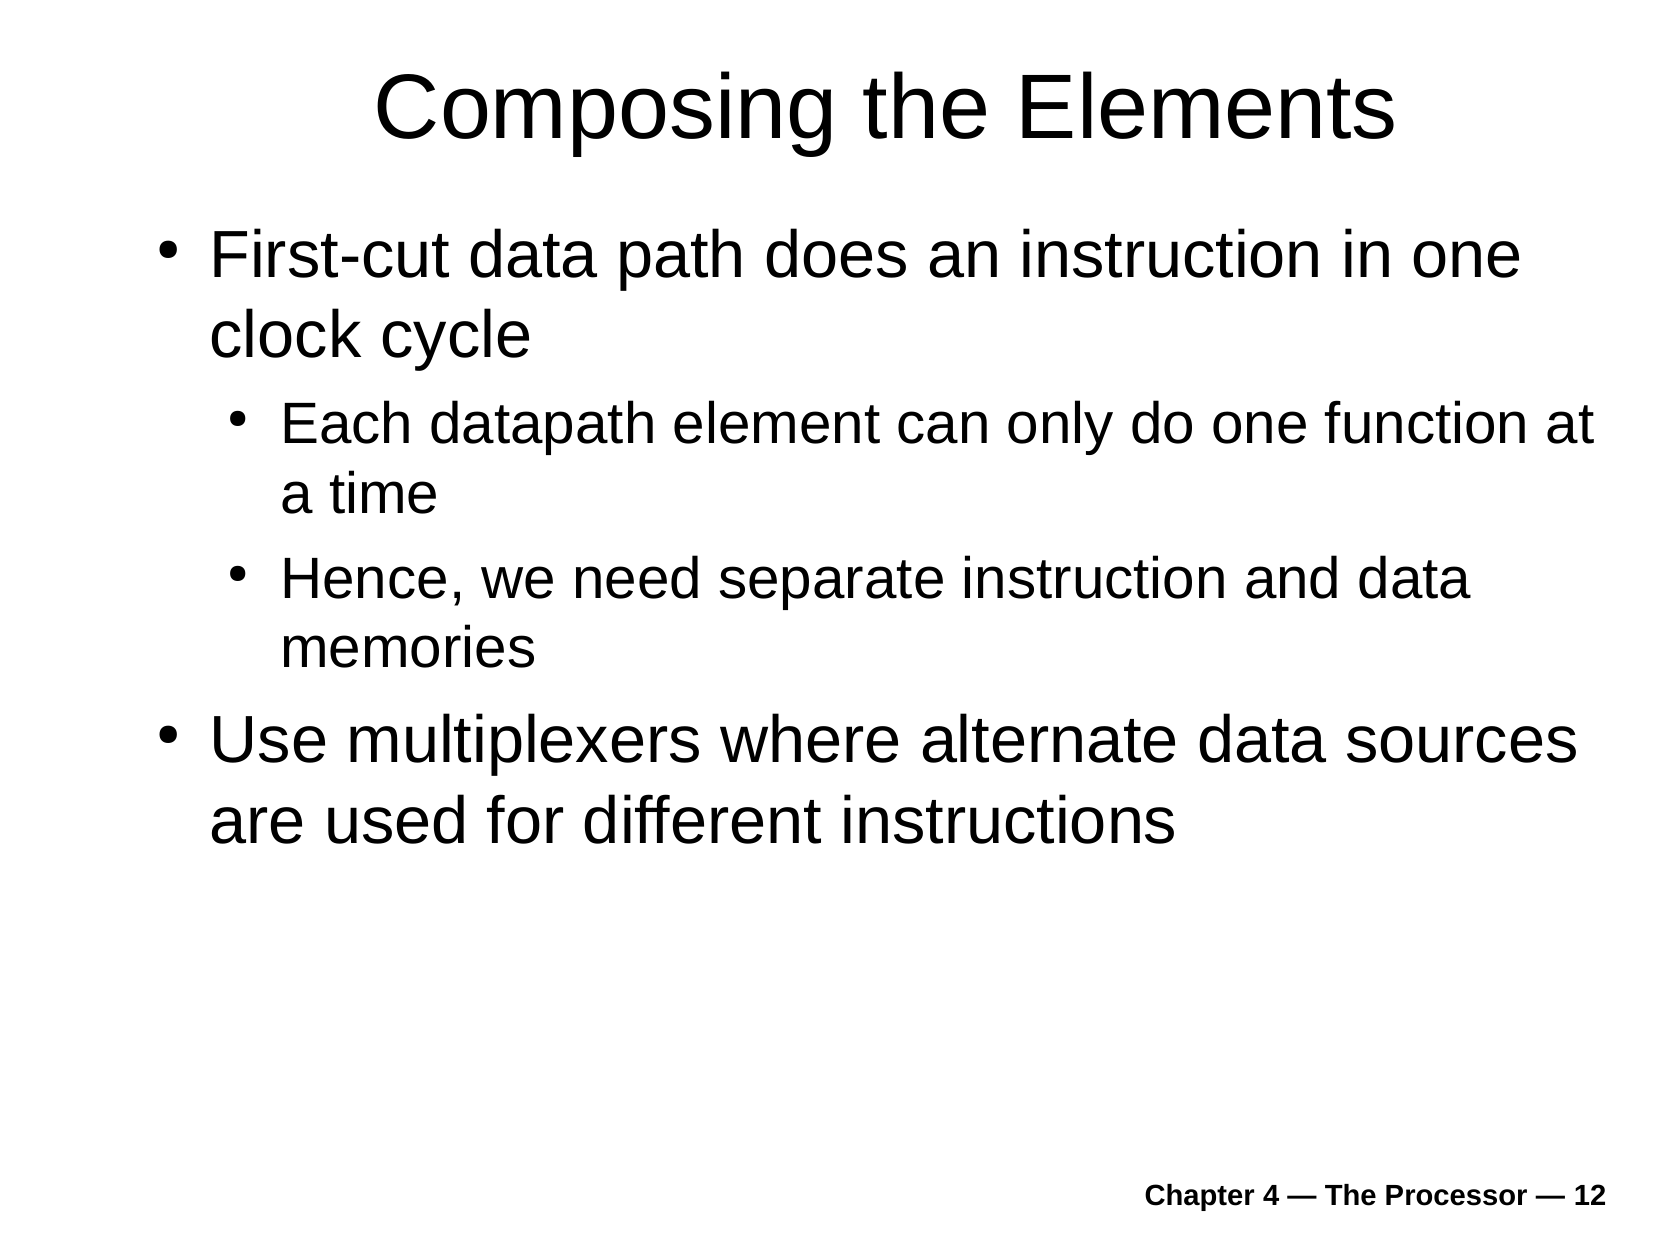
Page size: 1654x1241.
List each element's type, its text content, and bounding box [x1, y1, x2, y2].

text_box Chapter 4 — The Processor — <number> [306, 1153, 1622, 1219]
title Composing the Elements [123, 26, 1618, 165]
list First-cut data path does an instruction in one clock cycle Each datapath element can only do one function at a time Hence, we need separate instruction and data memories Use multiplexers where alternate data sources are used for different instructions [123, 203, 1620, 1128]
